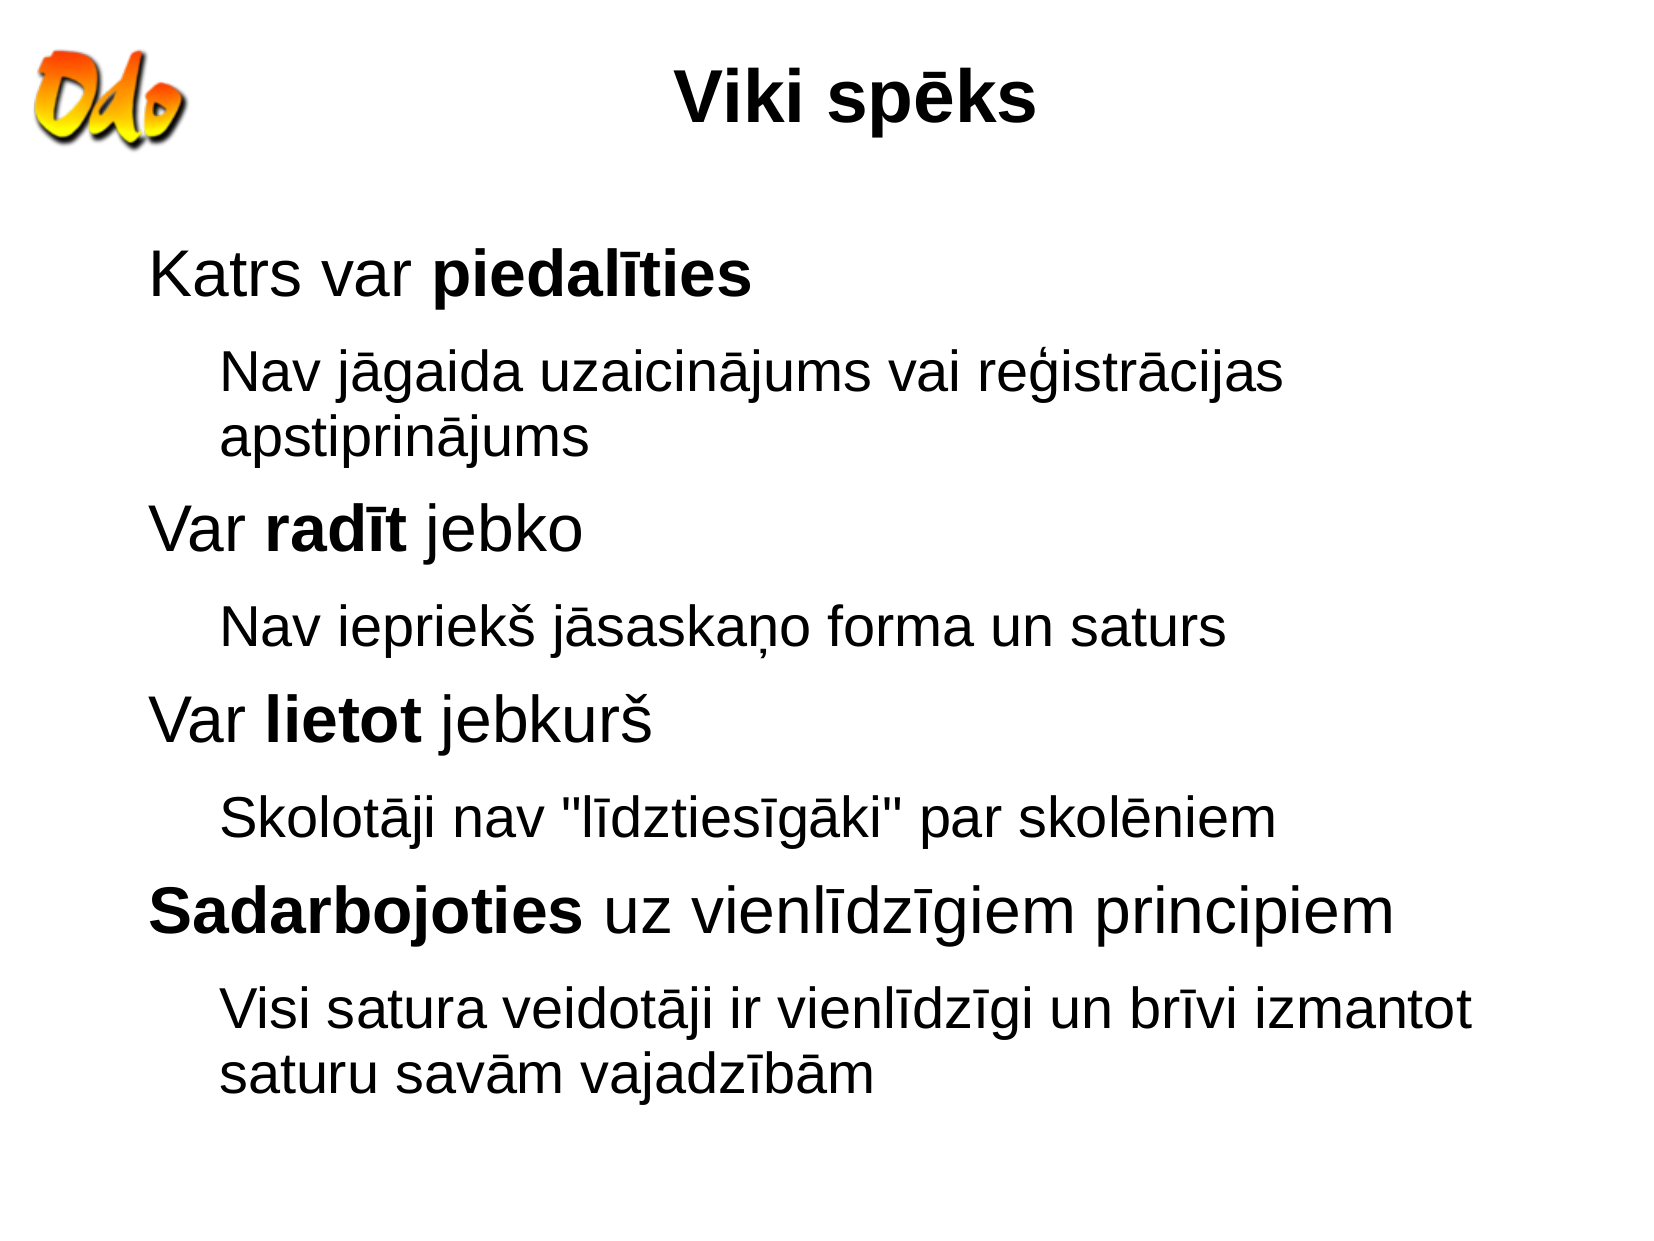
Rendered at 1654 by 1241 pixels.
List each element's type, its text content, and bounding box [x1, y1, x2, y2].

title Viki spēks [147, 54, 1565, 139]
picture [27, 34, 195, 160]
list Katrs var piedalīties Nav jāgaida uzaicinājums vai reģistrācijas apstiprinājums Var radīt jebko Nav iepriekš jāsaskaņo forma un saturs Var lietot jebkurš Skolotāji nav "līdztiesīgāki" par skolēniem Sadarbojoties uz vienlīdzīgiem principiem Visi satura veidotāji ir vienlīdzīgi un brīvi izmantot saturu savām vajadzībām [78, 236, 1565, 1107]
